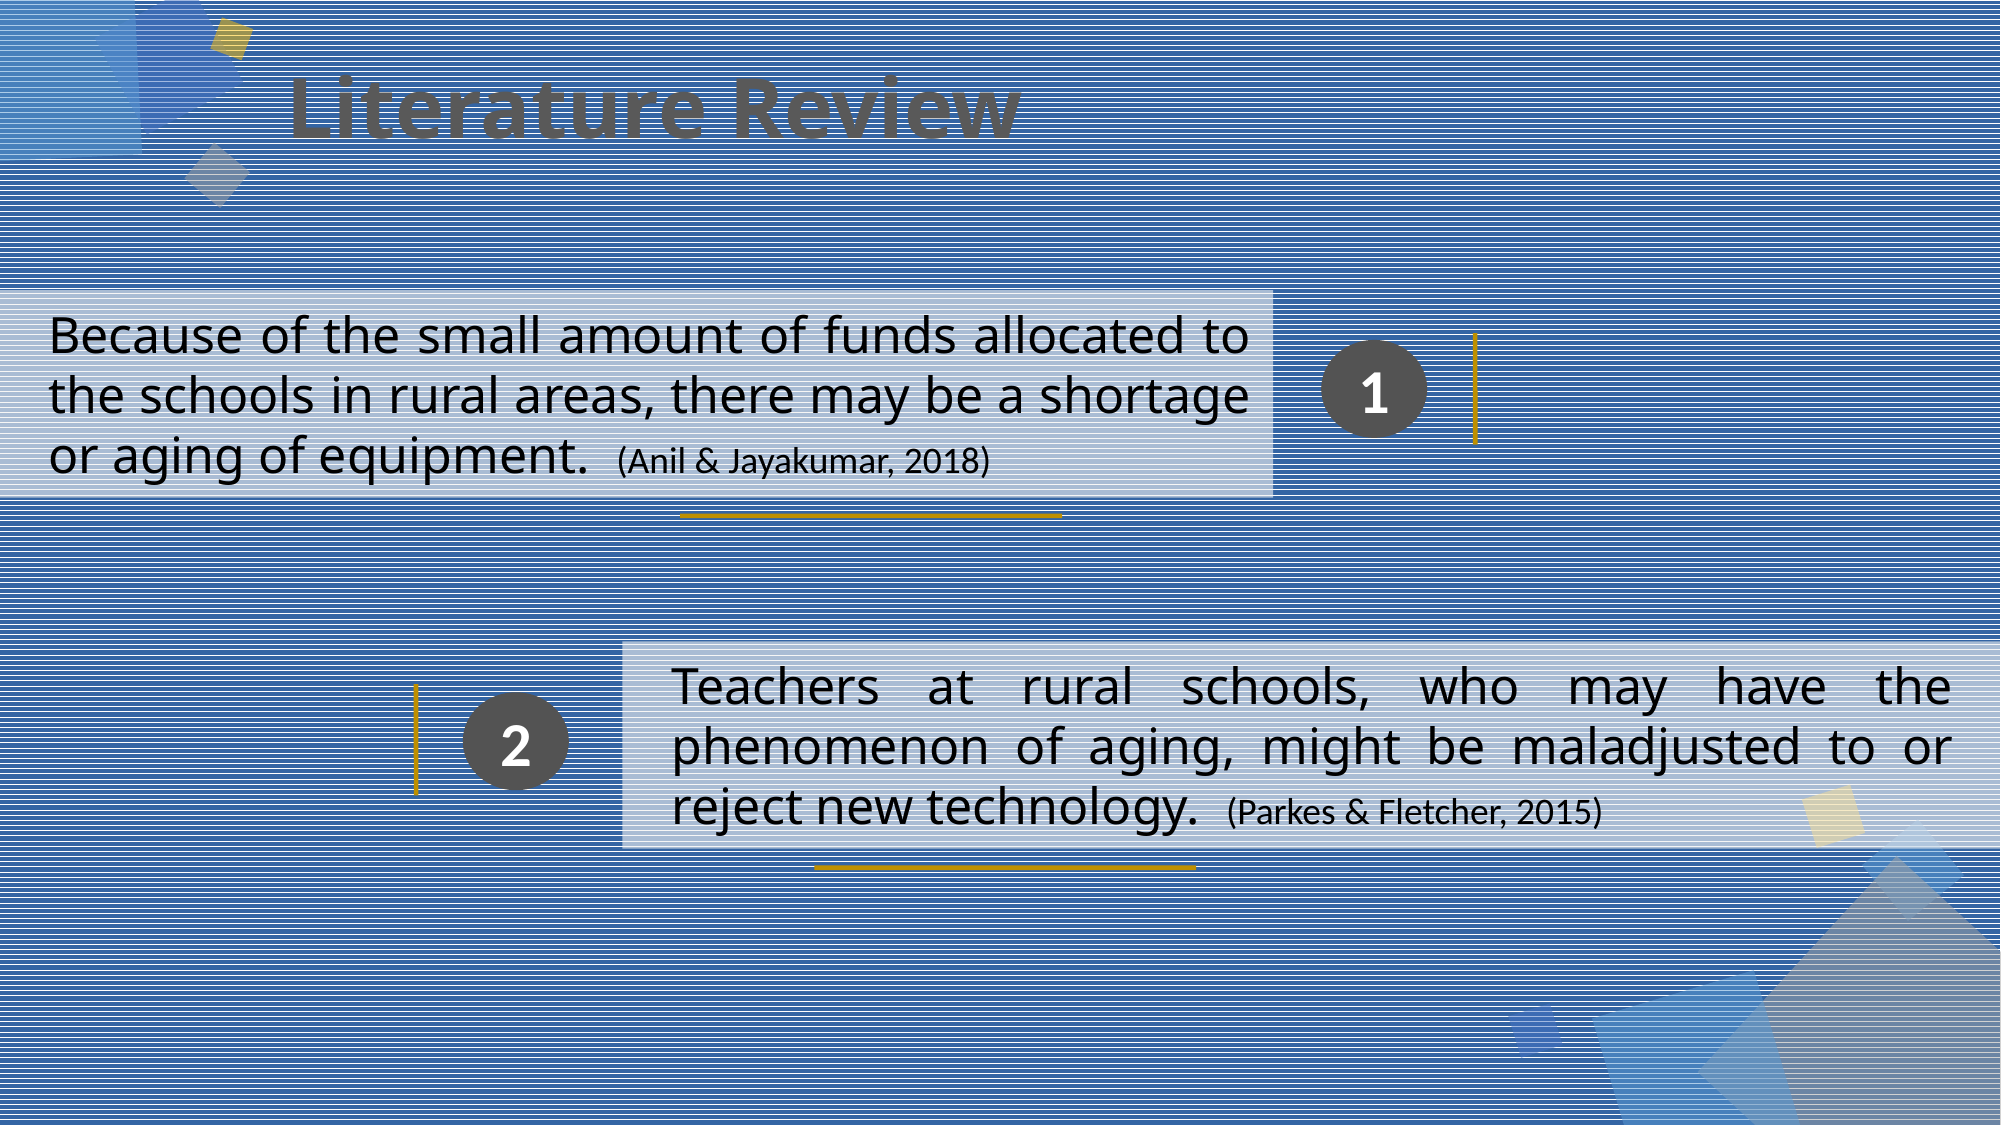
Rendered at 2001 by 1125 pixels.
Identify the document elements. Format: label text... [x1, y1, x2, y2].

text_box [0, 290, 1274, 498]
text_box [622, 641, 2000, 849]
text_box 1 [1321, 339, 1428, 438]
text_box Because of the small amount of funds allocated to the schools in rural areas, there may be a shortage or aging of equipment. (Anil & Jayakumar, 2018) [33, 296, 1267, 492]
text_box 2 [462, 692, 569, 791]
text_box Teachers at rural schools, who may have the phenomenon of aging, might be maladjusted to or reject new technology. (Parkes & Fletcher, 2015) [657, 646, 1969, 842]
list Literature Review [271, 35, 1180, 189]
